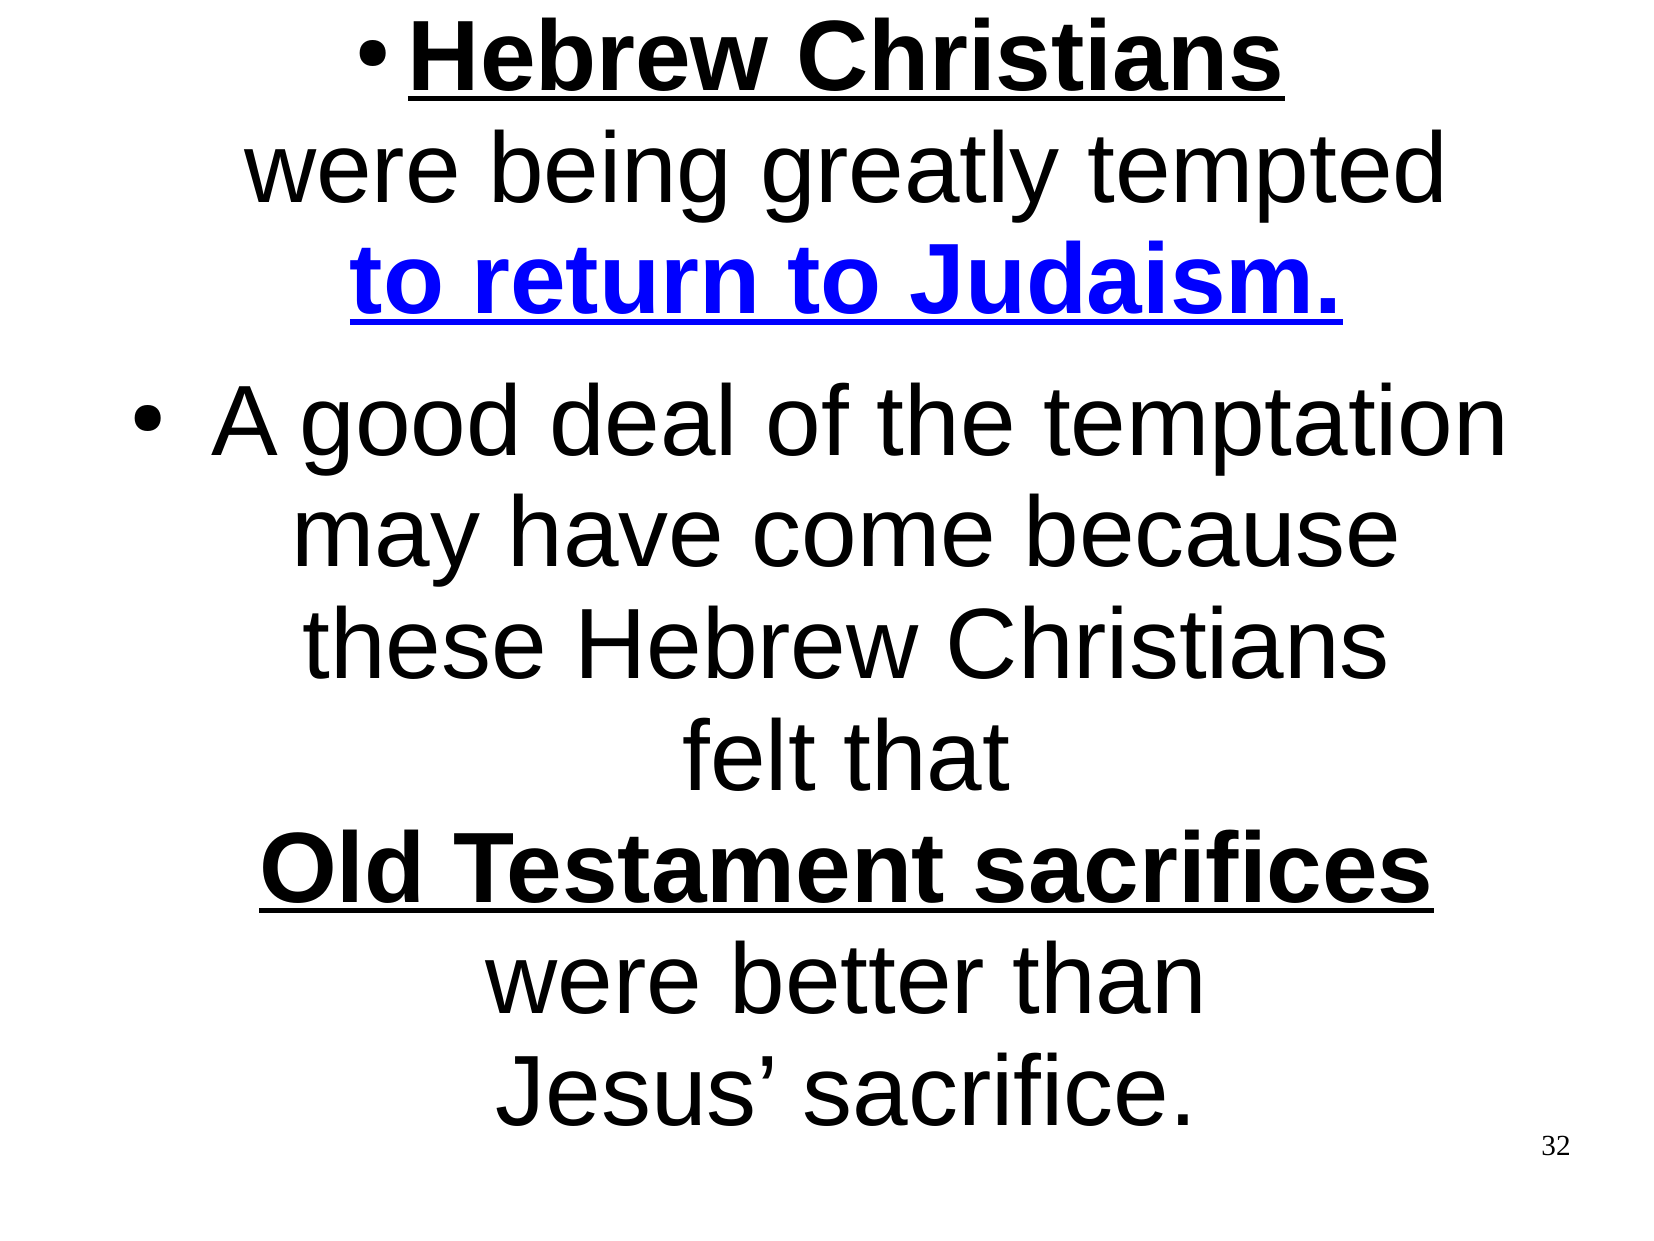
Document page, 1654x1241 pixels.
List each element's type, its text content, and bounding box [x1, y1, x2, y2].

list Hebrew Christians were being greatly tempted to return to Judaism. A good deal of the temptation may have come because these Hebrew Christians felt that Old Testament sacrifices were better than Jesus’ sacrifice. [0, 0, 1651, 1238]
